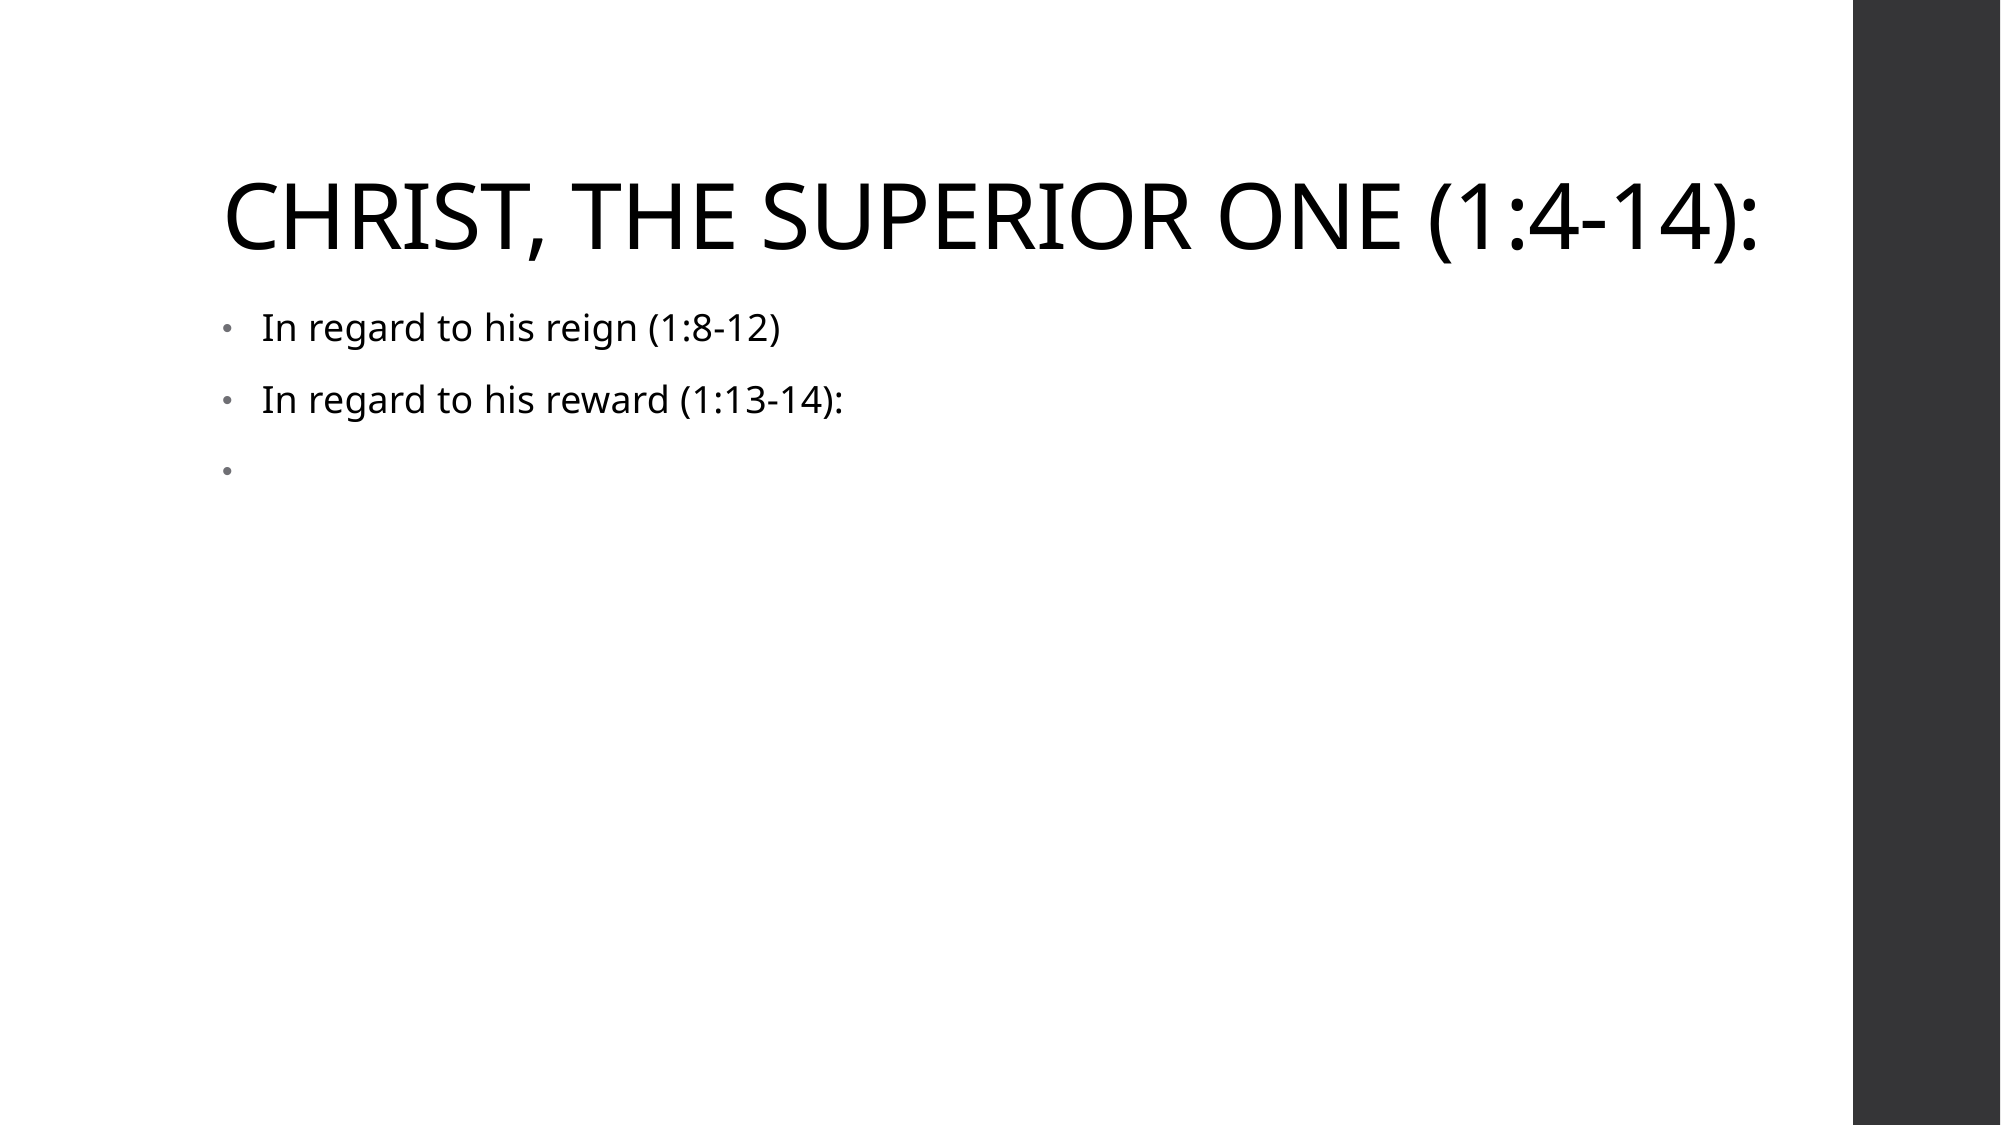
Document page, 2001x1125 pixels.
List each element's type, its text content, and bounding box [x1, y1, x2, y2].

list In regard to his reign (1:8-12) In regard to his reward (1:13-14): [206, 299, 1617, 1014]
title CHRIST, THE SUPERIOR ONE (1:4-14): [206, 60, 1797, 278]
